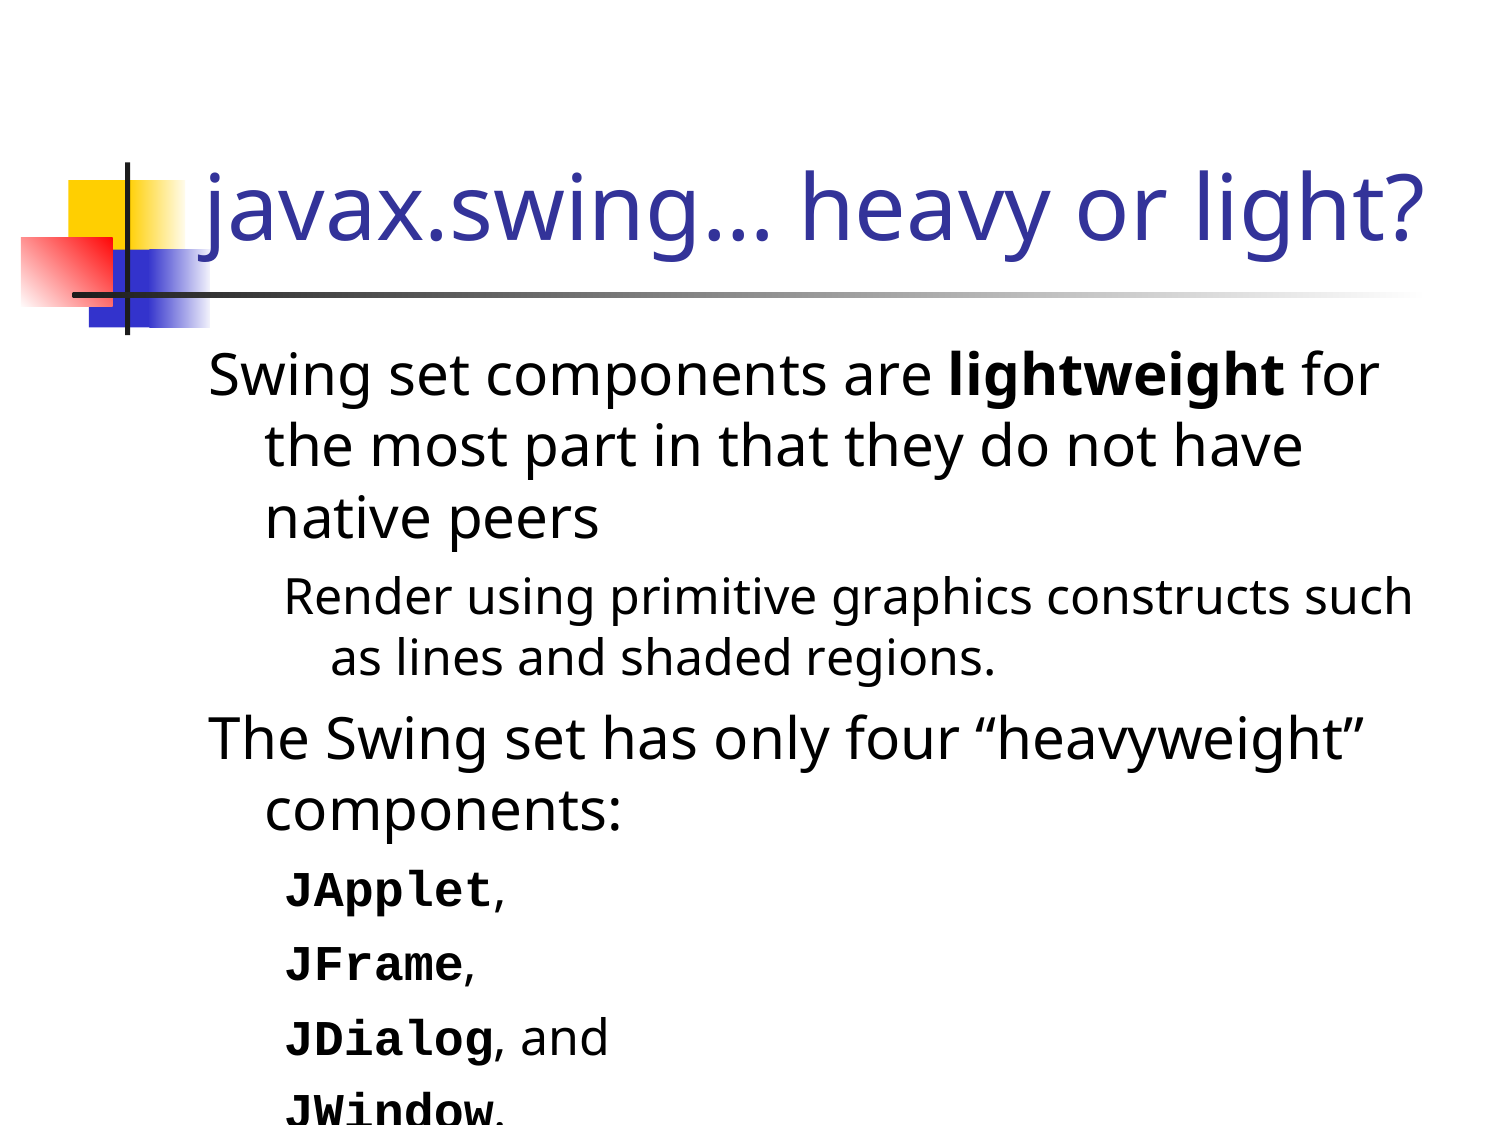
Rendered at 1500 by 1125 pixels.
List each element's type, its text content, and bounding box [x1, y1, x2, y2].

list Swing set components are lightweight for the most part in that they do not have native peers Render using primitive graphics constructs such as lines and shaded regions. The Swing set has only four “heavyweight” components: JApplet, JFrame, JDialog, and JWindow. [193, 331, 1469, 1079]
title javax.swing… heavy or light? [188, 35, 1468, 276]
